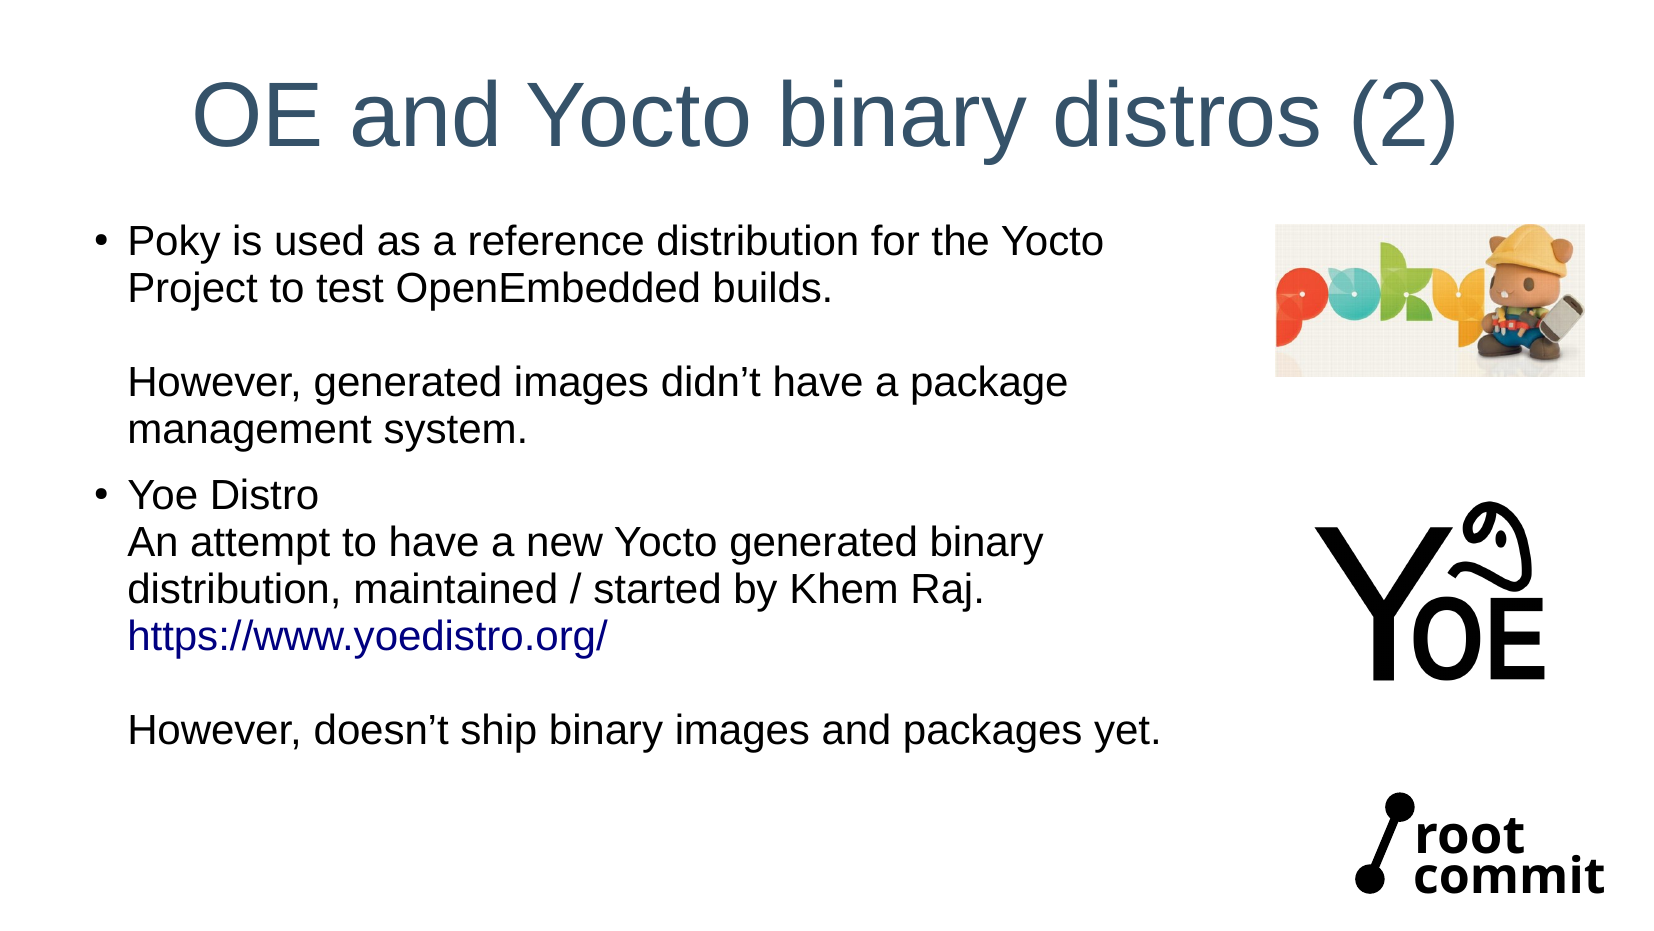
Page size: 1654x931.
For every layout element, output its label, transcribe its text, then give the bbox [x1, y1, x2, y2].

picture [1275, 224, 1585, 377]
list Poky is used as a reference distribution for the Yocto Project to test OpenEmbedded builds. However, generated images didn’t have a package management system. Yoe Distro An attempt to have a new Yocto generated binary distribution, maintained / started by Khem Raj. https://www.yoedistro.org/ However, doesn’t ship binary images and packages yet. [82, 217, 1201, 758]
picture [1312, 478, 1547, 713]
title OE and Yocto binary distros (2) [82, 37, 1571, 193]
